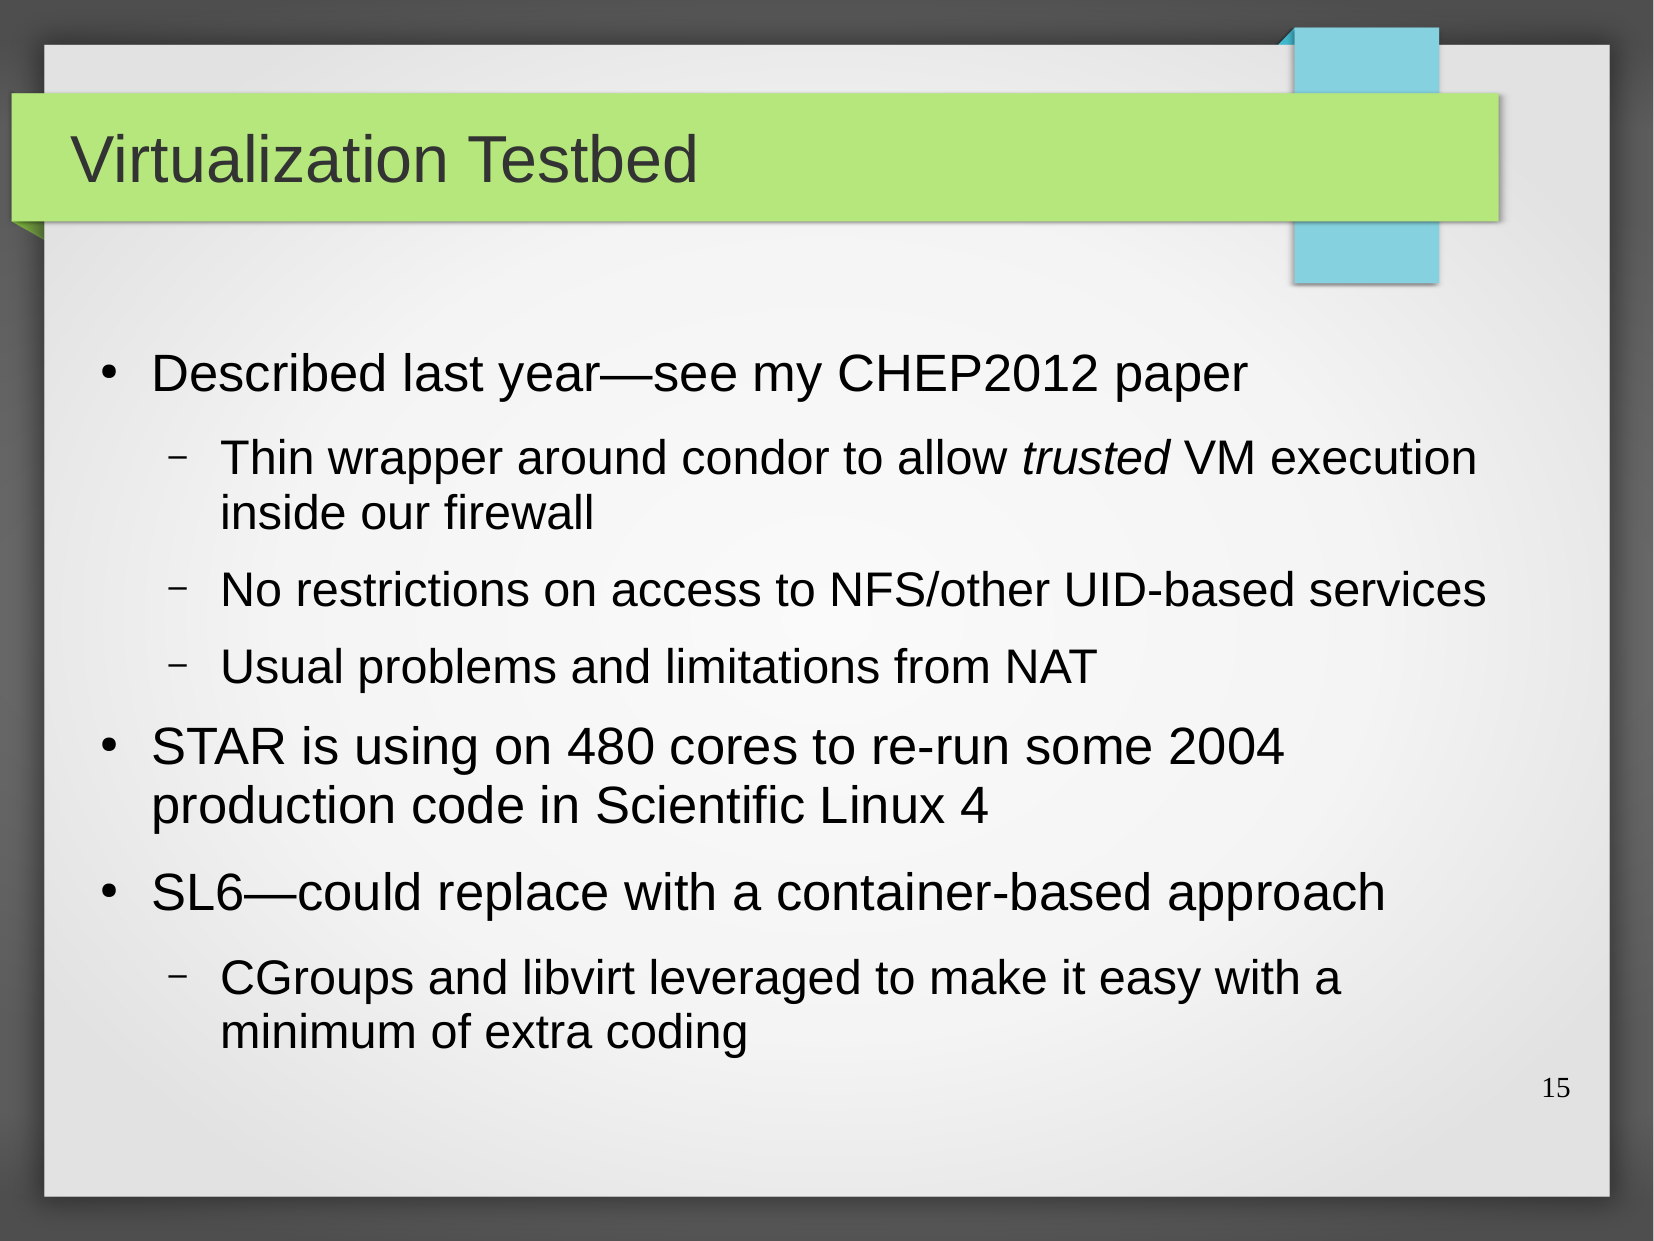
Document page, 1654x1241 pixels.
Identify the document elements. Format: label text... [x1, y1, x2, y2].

list Described last year—see my CHEP2012 paper Thin wrapper around condor to allow trusted VM execution inside our firewall No restrictions on access to NFS/other UID-based services Usual problems and limitations from NAT STAR is using on 480 cores to re-run some 2004 production code in Scientific Linux 4 SL6—could replace with a container-based approach CGroups and libvirt leveraged to make it easy with a minimum of extra coding [82, 343, 1538, 1063]
picture [0, 0, 1654, 1241]
title Virtualization Testbed [70, 106, 1229, 213]
